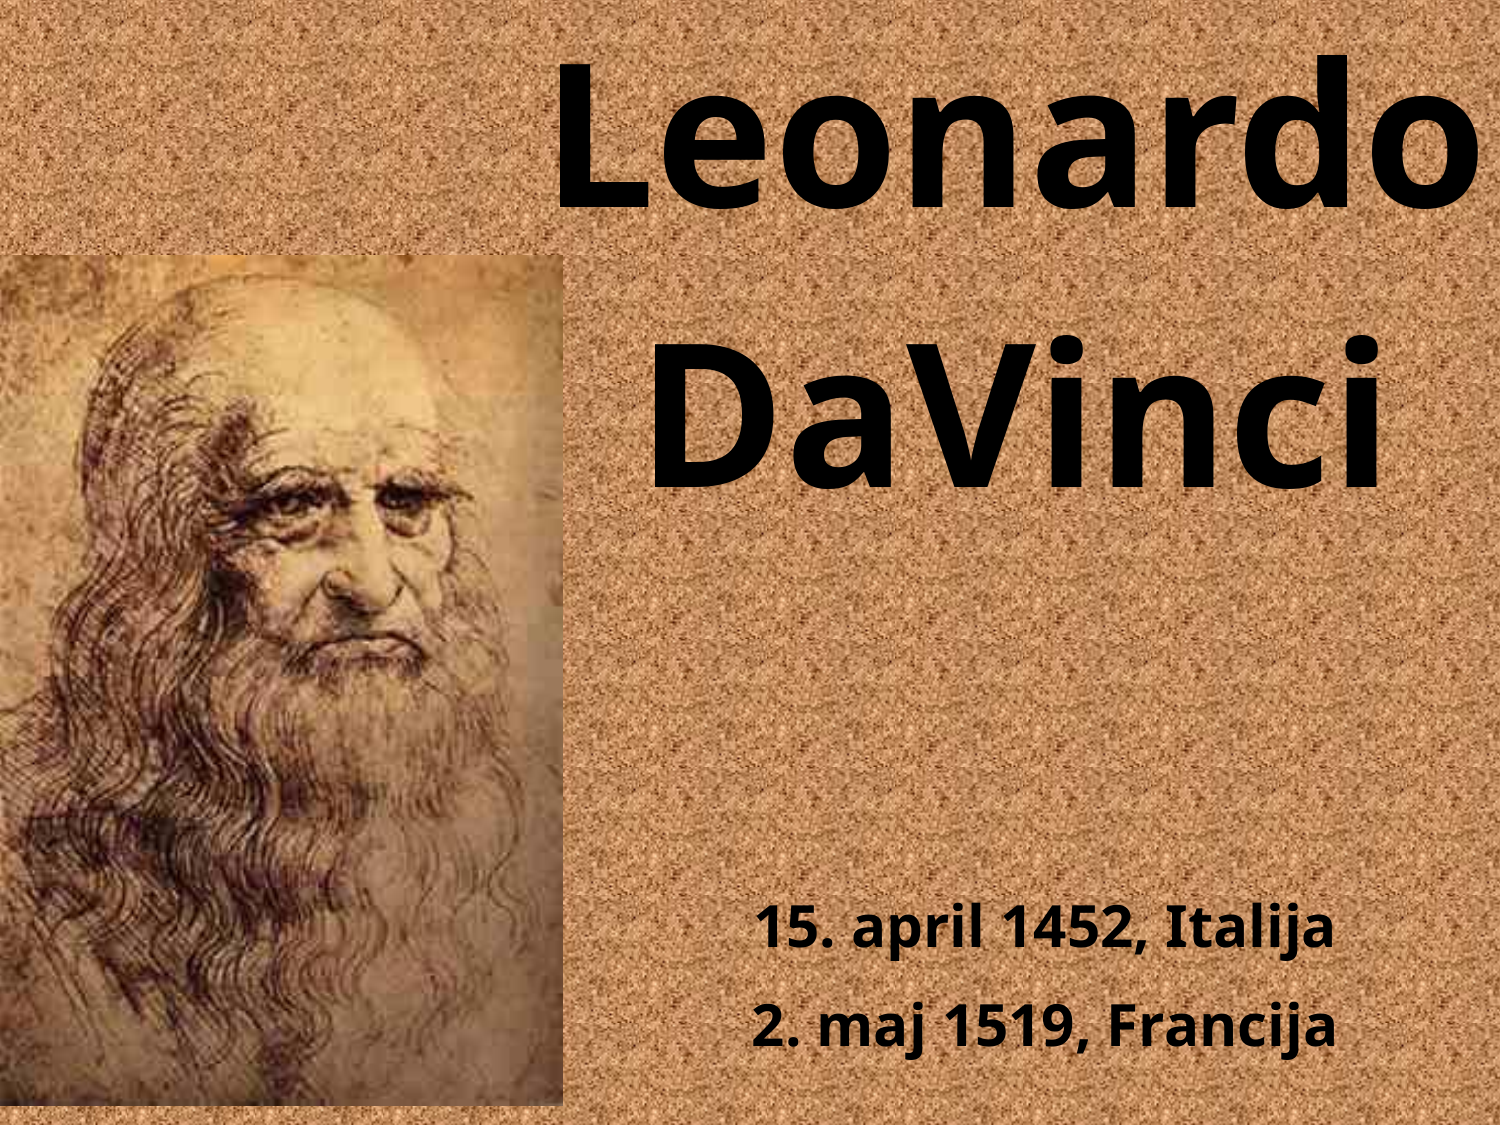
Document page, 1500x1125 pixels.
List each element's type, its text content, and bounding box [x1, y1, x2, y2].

subtitle Leonardo DaVinci [490, 0, 1500, 288]
text_box 15. april 1452, Italija 2. maj 1519, Francija [655, 881, 1436, 1066]
picture [0, 0, 1500, 1125]
